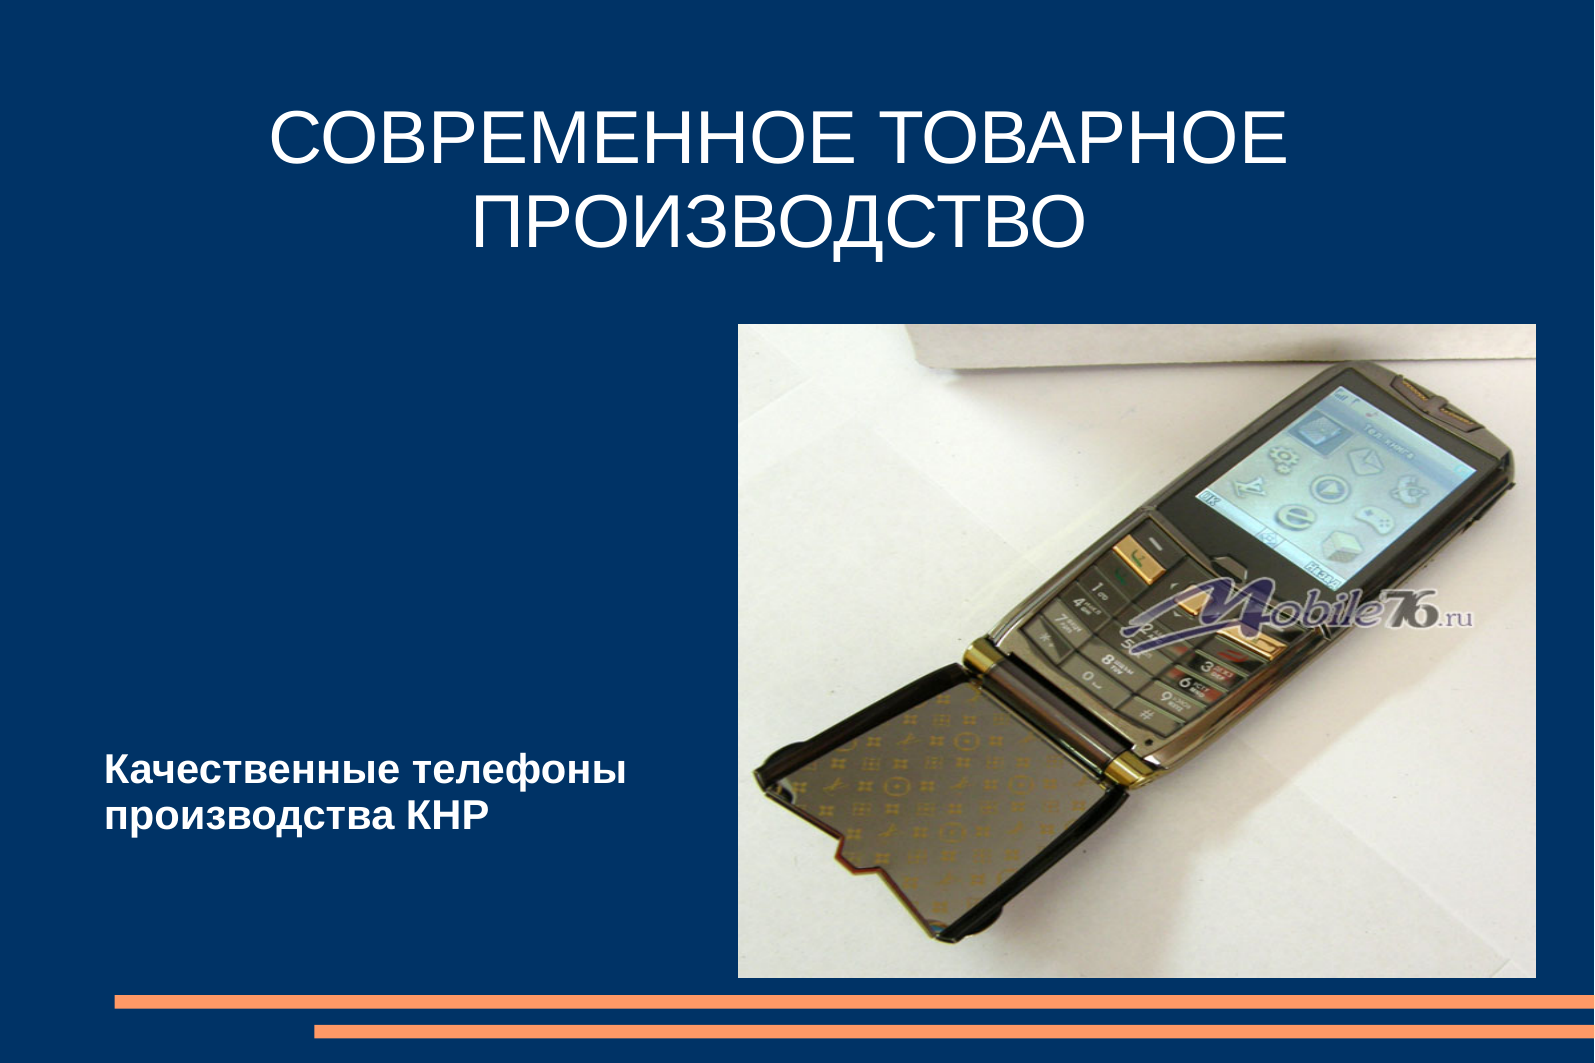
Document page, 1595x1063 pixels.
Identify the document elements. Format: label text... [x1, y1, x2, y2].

picture [738, 324, 1536, 978]
text_box Качественные телефоны производства КНР [88, 738, 650, 848]
text_box СОВРЕМЕННОЕ ТОВАРНОЕ ПРОИЗВОДСТВО [52, 88, 1506, 296]
